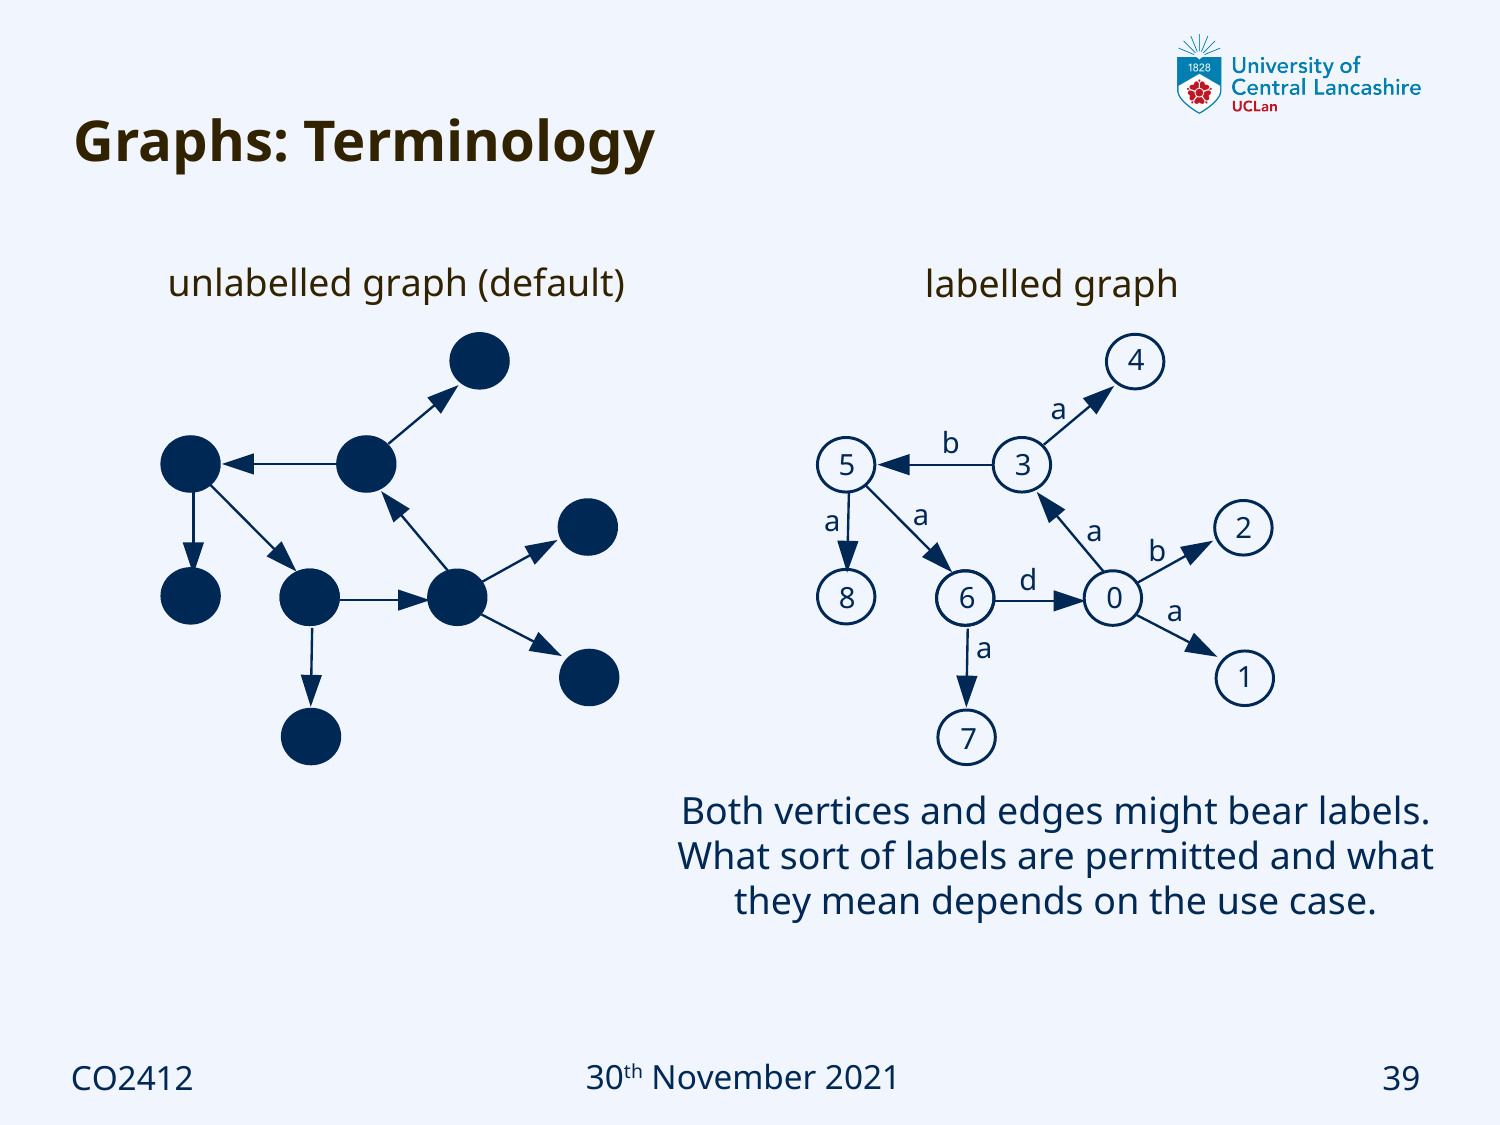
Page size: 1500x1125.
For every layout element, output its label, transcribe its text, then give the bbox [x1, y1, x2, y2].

text_box 8 [823, 572, 872, 623]
text_box a [961, 622, 1009, 673]
text_box [161, 436, 220, 492]
text_box a [898, 489, 946, 539]
text_box unlabelled graph (default) [128, 252, 665, 312]
text_box a [1071, 504, 1119, 555]
text_box [428, 570, 487, 625]
text_box 3 [999, 438, 1048, 489]
text_box d [1004, 553, 1053, 604]
text_box [280, 570, 339, 625]
text_box b [927, 417, 975, 468]
text_box [161, 568, 220, 624]
text_box labelled graph [783, 252, 1321, 313]
text_box a [809, 494, 857, 545]
text_box [450, 333, 509, 389]
text_box Both vertices and edges might bear labels. What sort of labels are permitted and what they mean depends on the use case. [660, 779, 1452, 930]
text_box [337, 436, 396, 492]
text_box 0 [1091, 572, 1139, 623]
picture [1177, 34, 1421, 54]
text_box 4 [1113, 334, 1161, 385]
text_box 2 [1220, 501, 1269, 552]
text_box a [1035, 382, 1084, 433]
text_box b [1133, 524, 1181, 575]
text_box [560, 650, 618, 705]
text_box 6 [944, 572, 992, 623]
text_box [282, 709, 340, 764]
text_box 7 [945, 712, 994, 763]
text_box 1 [1222, 651, 1270, 701]
text_box 5 [823, 438, 872, 489]
text_box [559, 499, 617, 555]
title Graphs: Terminology [58, 54, 1500, 224]
text_box a [1152, 585, 1200, 635]
